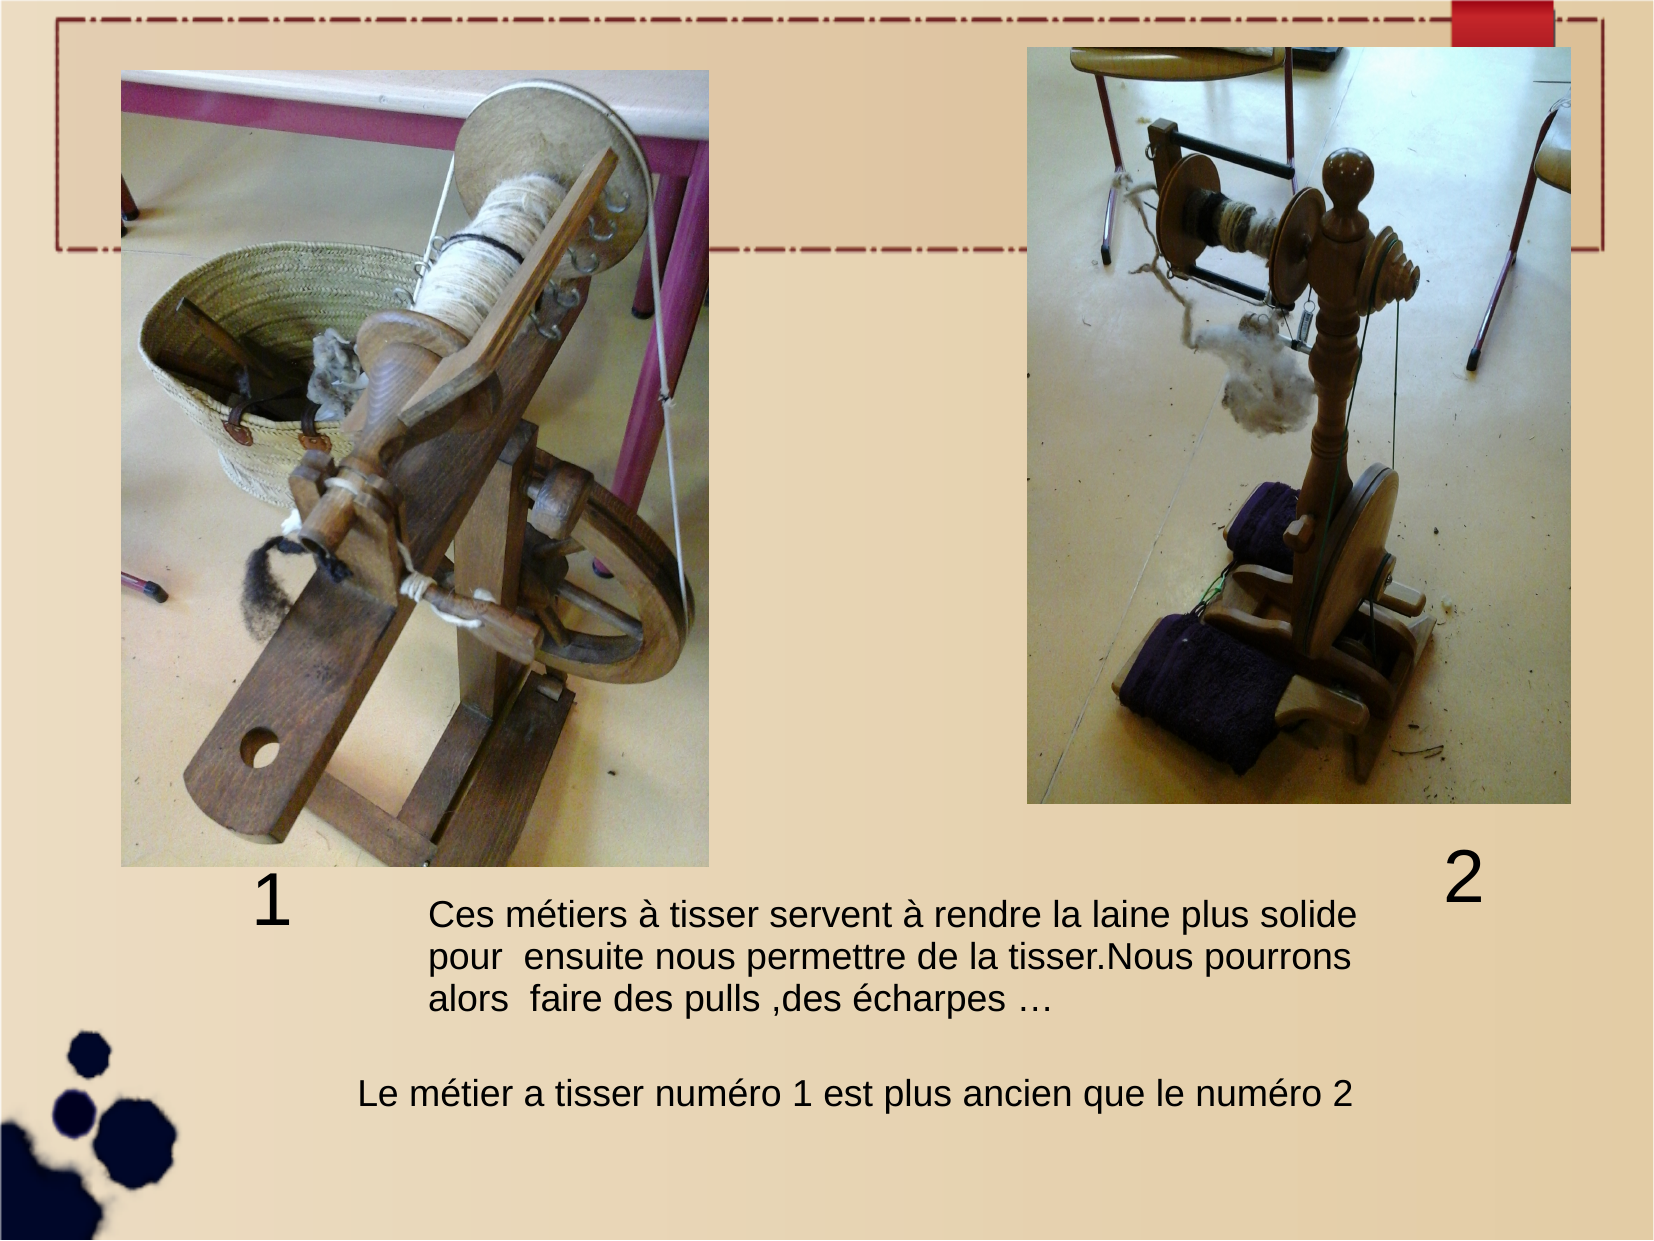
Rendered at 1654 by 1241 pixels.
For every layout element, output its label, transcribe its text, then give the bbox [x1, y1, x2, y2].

text_box 1 [236, 850, 308, 950]
text_box Le métier a tisser numéro 1 est plus ancien que le numéro 2 [342, 1065, 1369, 1123]
text_box 2 [1429, 826, 1501, 926]
picture [0, 0, 1654, 1240]
text_box Ces métiers à tisser servent à rendre la laine plus solide pour ensuite nous permettre de la tisser.Nous pourrons alors faire des pulls ,des écharpes … [413, 885, 1394, 1069]
